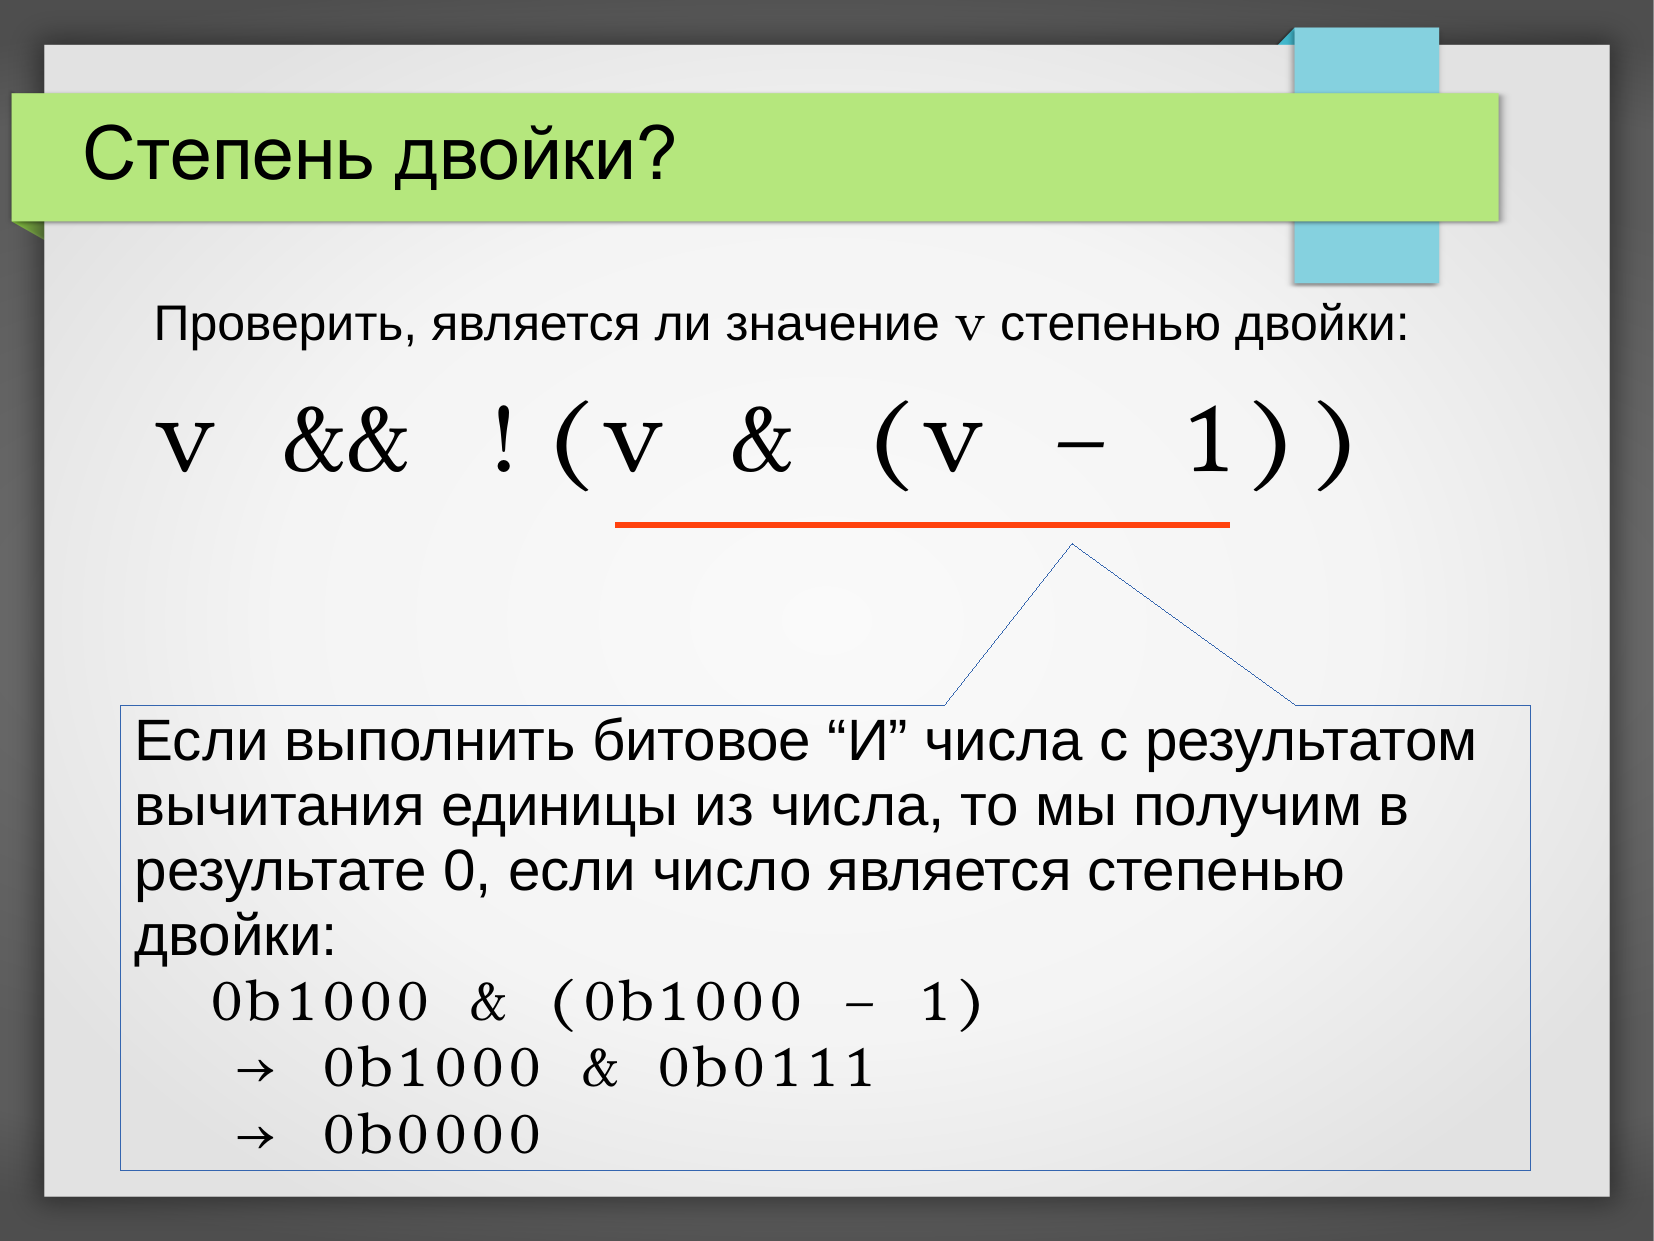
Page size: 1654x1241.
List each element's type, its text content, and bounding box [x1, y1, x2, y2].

picture [0, 0, 1654, 1241]
text_box Если выполнить битовое “И” числа с результатом вычитания единицы из числа, то мы получим в результате 0, если число является степенью двойки: 0b1000 & (0b1000 – 1) → 0b1000 & 0b0111 → 0b0000 [120, 543, 1531, 1171]
list Проверить, является ли значение v степенью двойки: v && !(v & (v – 1)) [82, 295, 1571, 1015]
title Степень двойки? [82, 94, 1264, 213]
